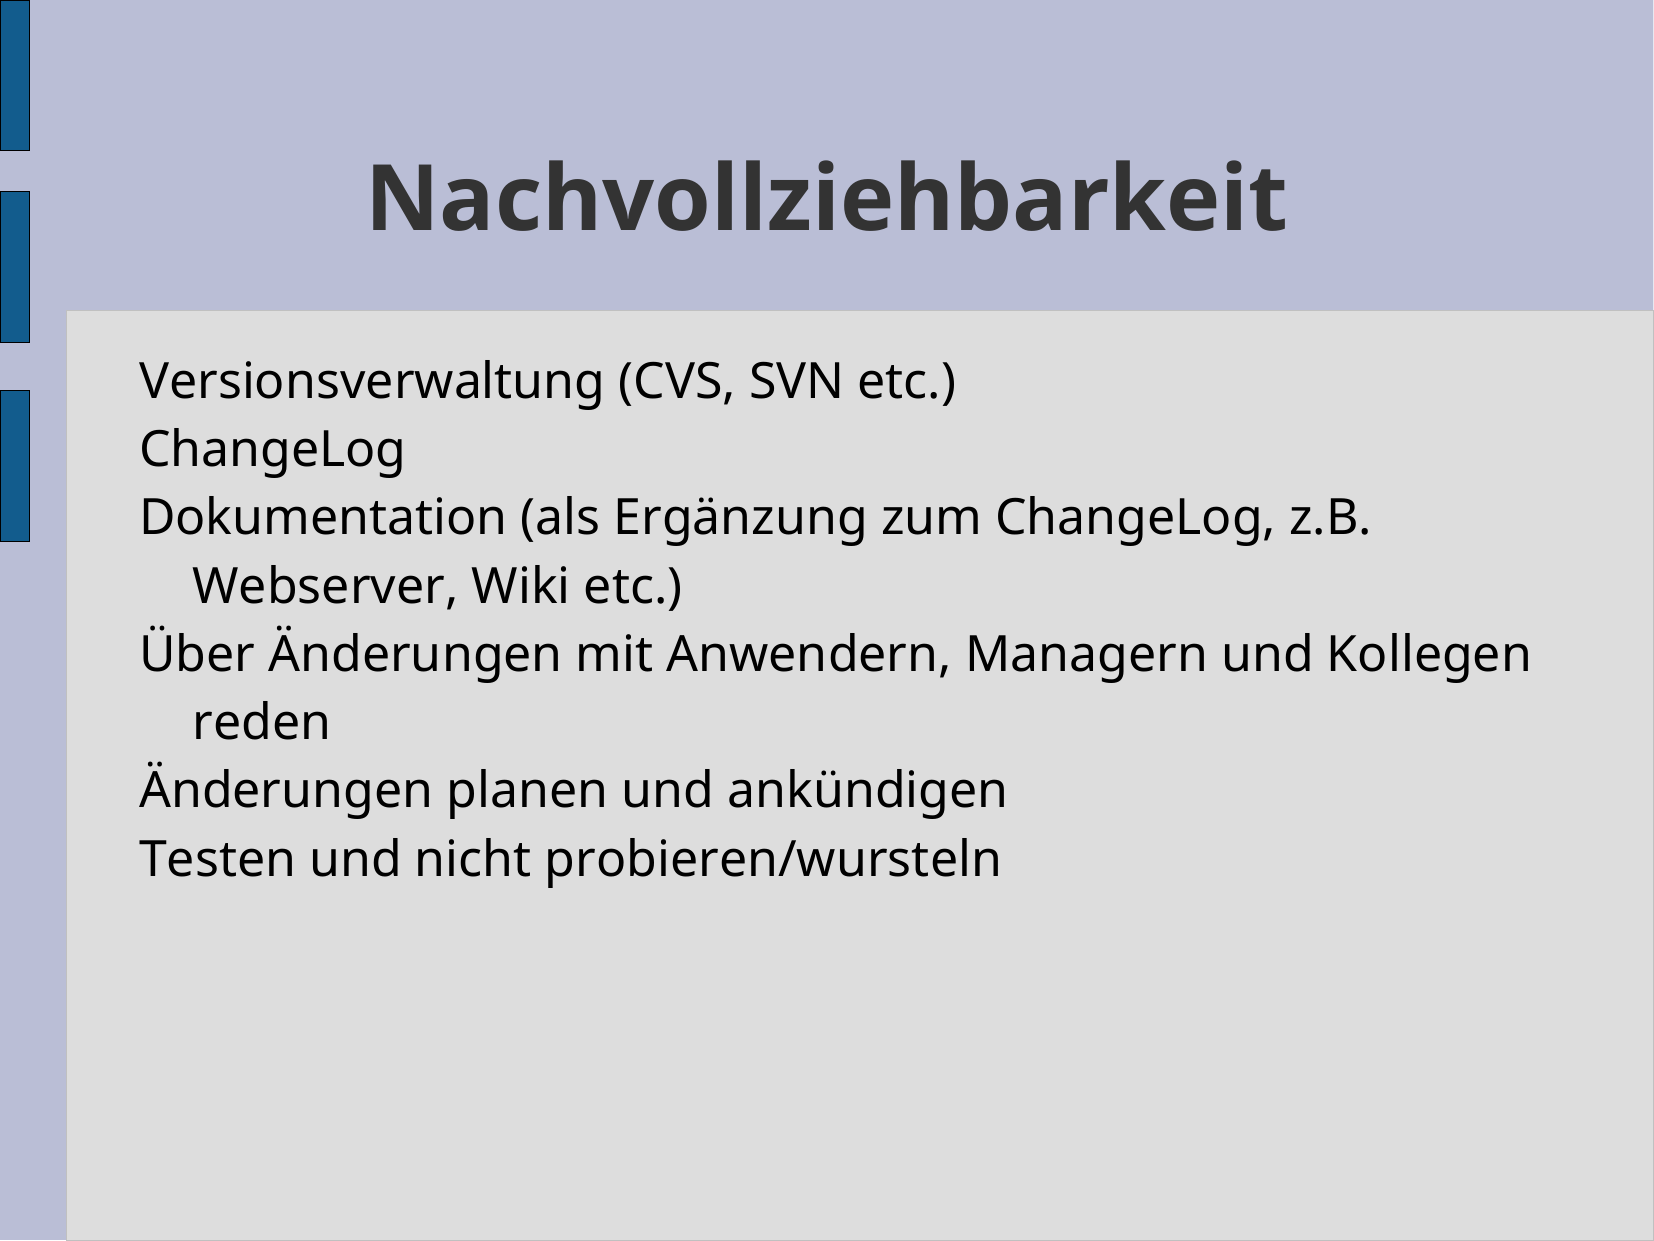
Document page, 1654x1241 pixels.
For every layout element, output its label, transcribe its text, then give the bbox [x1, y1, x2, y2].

title Nachvollziehbarkeit [121, 91, 1534, 299]
list Versionsverwaltung (CVS, SVN etc.) ChangeLog Dokumentation (als Ergänzung zum ChangeLog, z.B. Webserver, Wiki etc.) Über Änderungen mit Anwendern, Managern und Kollegen reden Änderungen planen und ankündigen Testen und nicht probieren/wursteln [121, 344, 1534, 1127]
